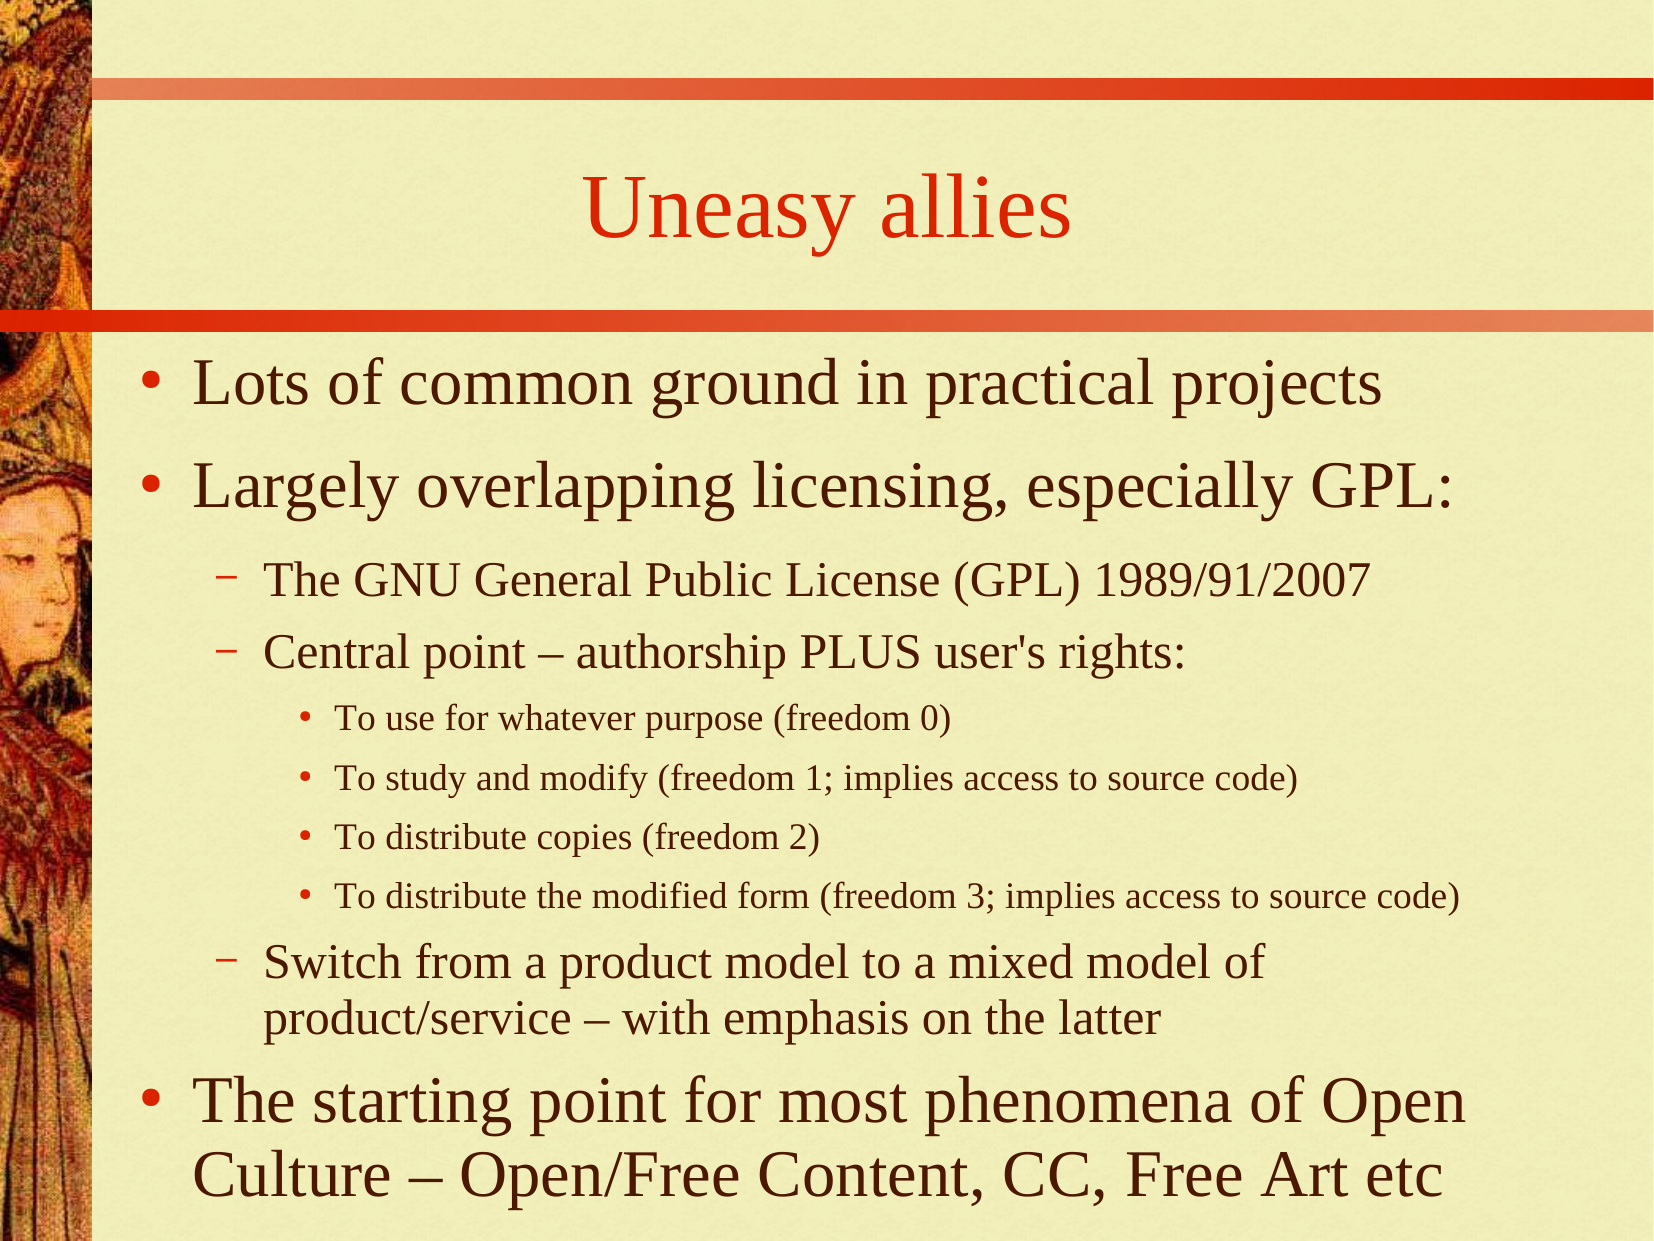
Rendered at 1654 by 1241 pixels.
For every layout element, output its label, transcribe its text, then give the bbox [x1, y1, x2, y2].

title Uneasy allies [121, 102, 1534, 311]
list Lots of common ground in practical projects Largely overlapping licensing, especially GPL: The GNU General Public License (GPL) 1989/91/2007 Central point – authorship PLUS user's rights: To use for whatever purpose (freedom 0) To study and modify (freedom 1; implies access to source code) To distribute copies (freedom 2) To distribute the modified form (freedom 3; implies access to source code) Switch from a product model to a mixed model of product/service – with emphasis on the latter The starting point for most phenomena of Open Culture – Open/Free Content, CC, Free Art etc [121, 344, 1534, 1211]
picture [0, 0, 1654, 310]
picture [0, 332, 1654, 1241]
